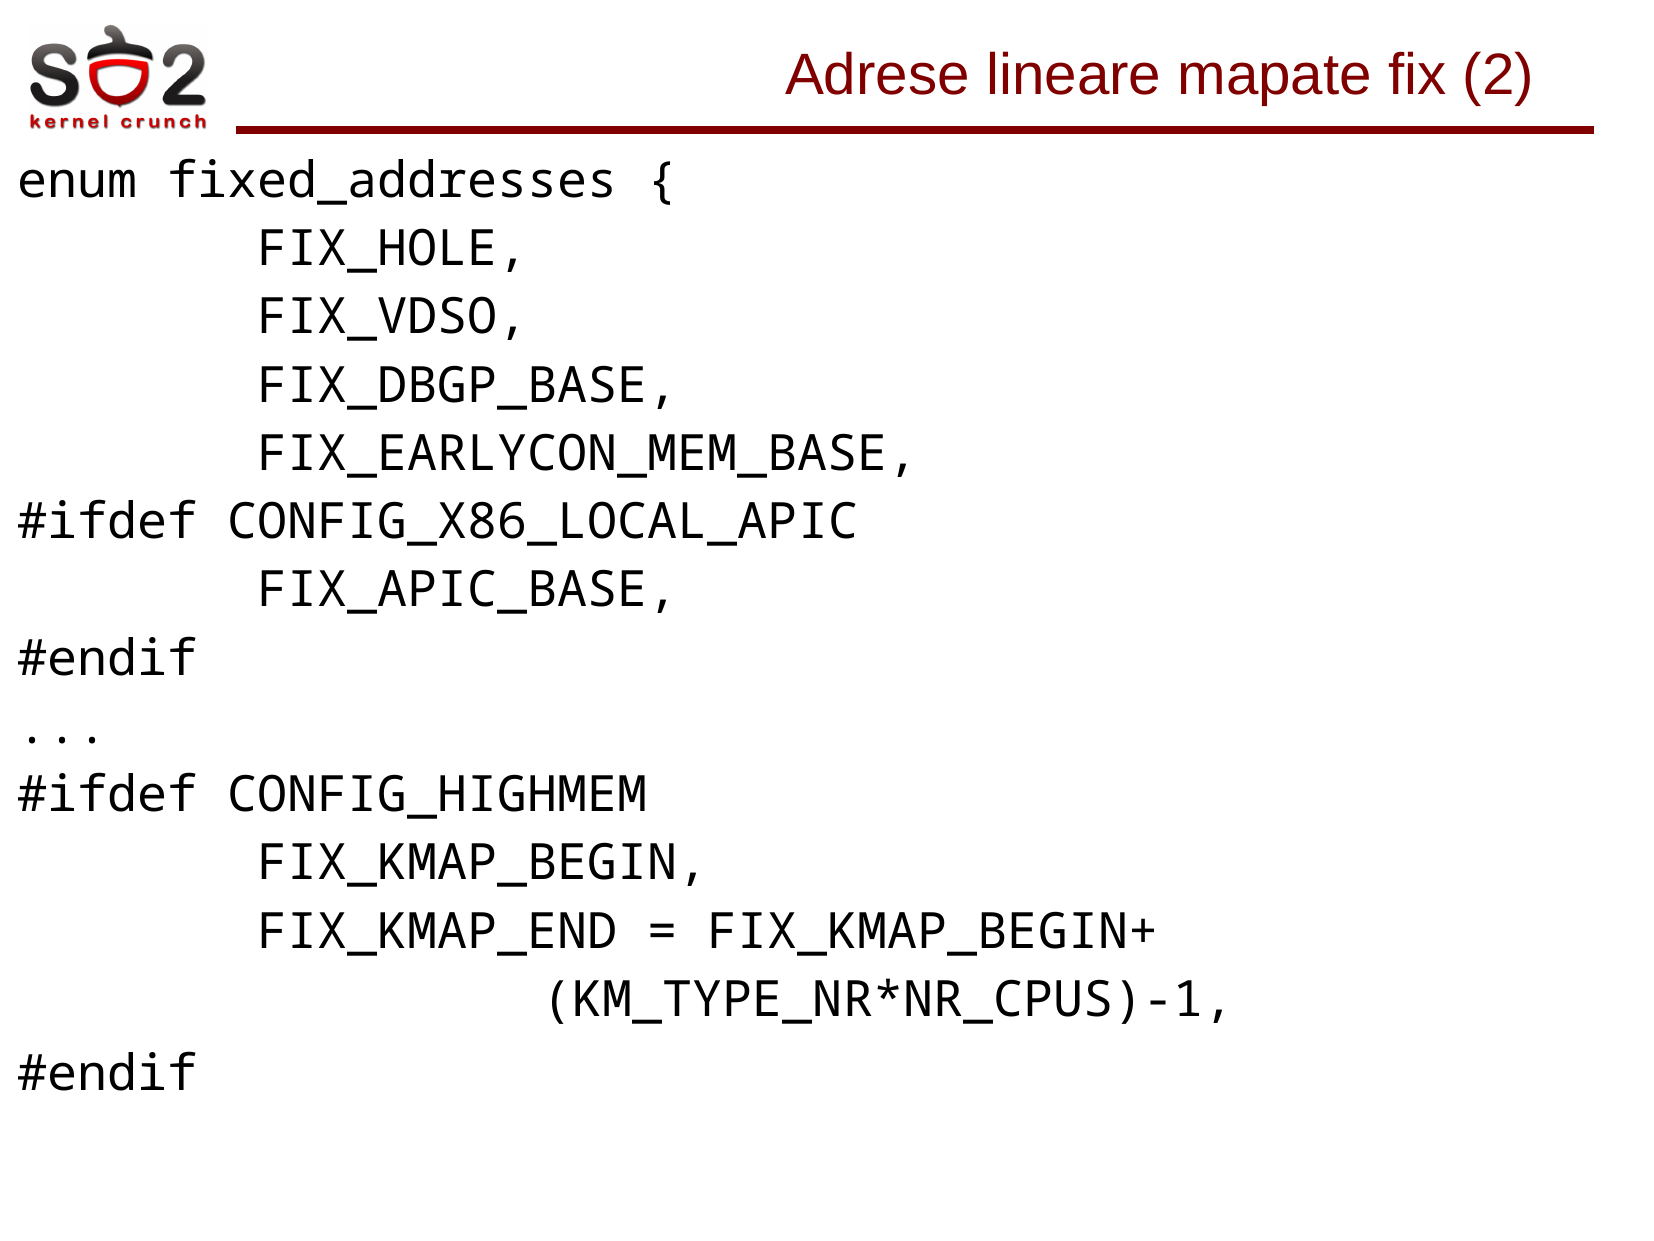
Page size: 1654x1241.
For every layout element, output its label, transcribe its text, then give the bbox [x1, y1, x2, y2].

list enum fixed_addresses { FIX_HOLE, FIX_VDSO, FIX_DBGP_BASE, FIX_EARLYCON_MEM_BASE, #ifdef CONFIG_X86_LOCAL_APIC FIX_APIC_BASE, #endif ... #ifdef CONFIG_HIGHMEM FIX_KMAP_BEGIN, FIX_KMAP_END = FIX_KMAP_BEGIN+ (KM_TYPE_NR*NR_CPUS)-1, #endif [0, 175, 1654, 1241]
picture [29, 23, 123, 130]
title Adrese lineare mapate fix (2) [123, 0, 1536, 148]
